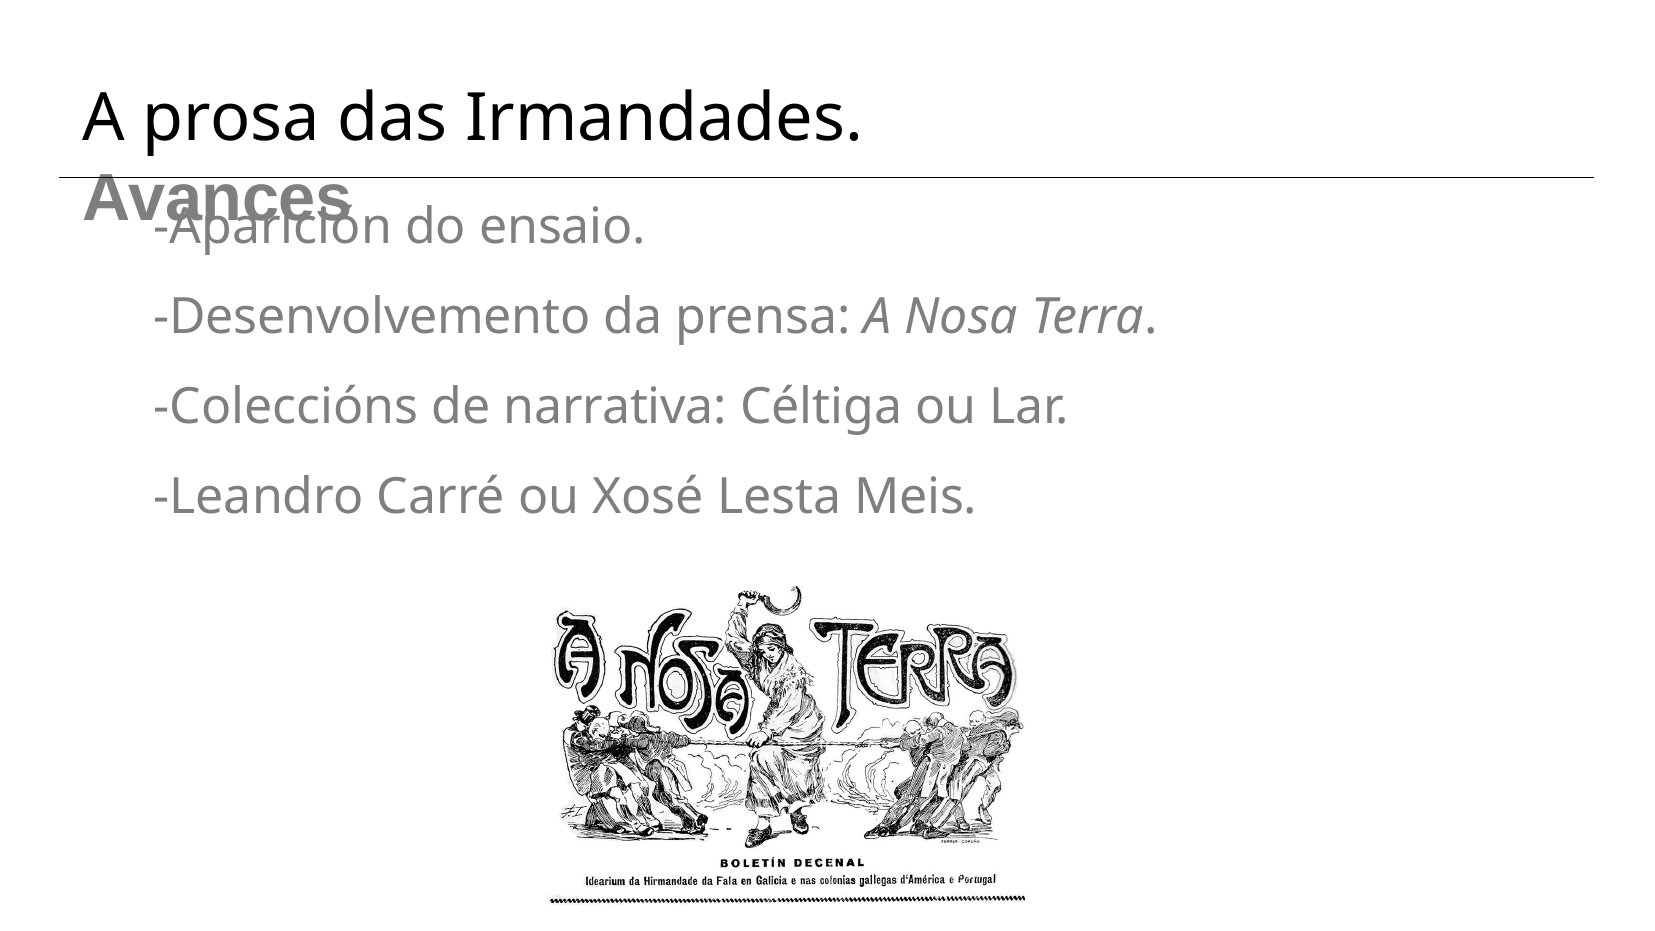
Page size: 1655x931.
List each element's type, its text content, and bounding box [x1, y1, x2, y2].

title A prosa das Irmandades. Avances [80, 71, 1116, 157]
list -Aparición do ensaio. -Desenvolvemento da prensa: A Nosa Terra. -Coleccións de narrativa: Céltiga ou Lar. -Leandro Carré ou Xosé Lesta Meis. [49, 160, 1606, 828]
picture [547, 585, 1025, 908]
